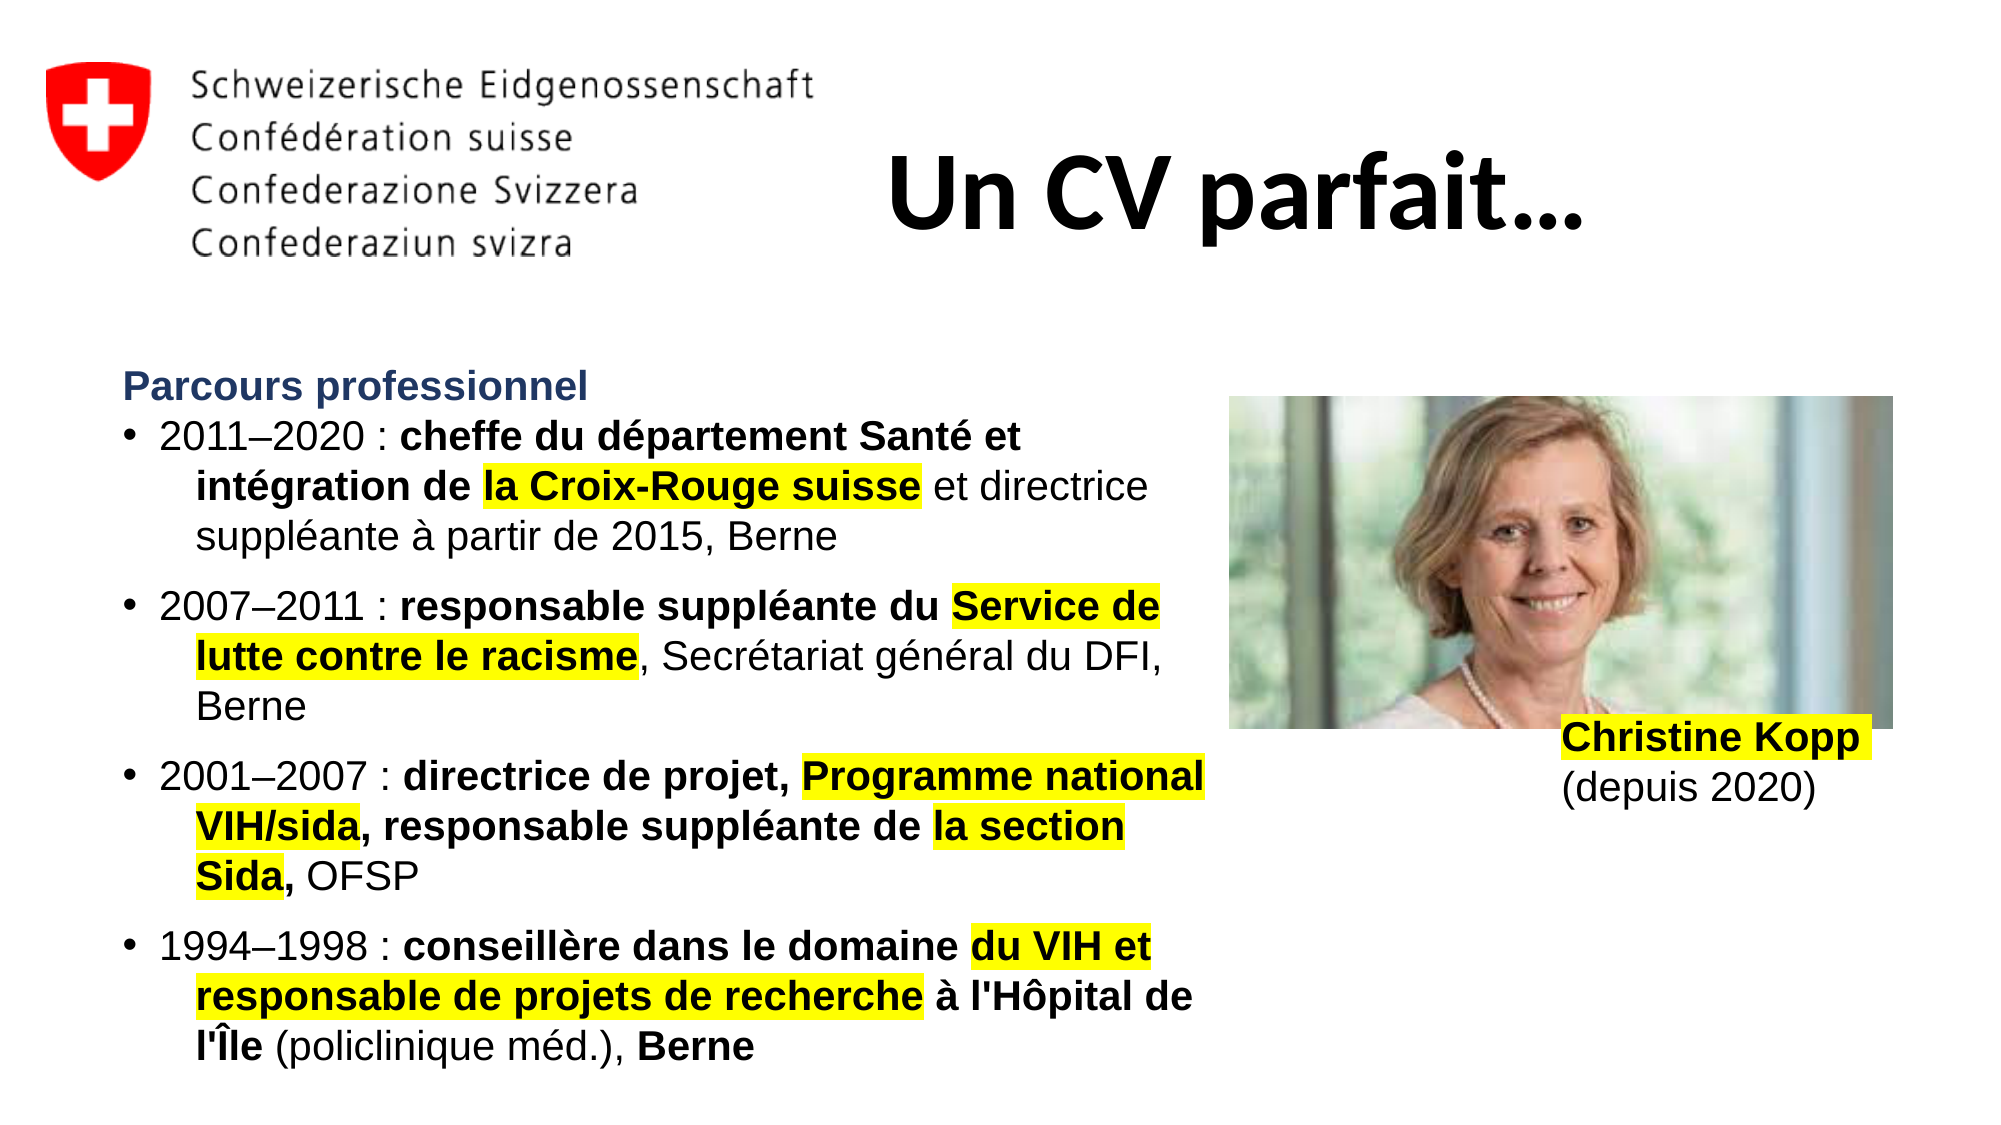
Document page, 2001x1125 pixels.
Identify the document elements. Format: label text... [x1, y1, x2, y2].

picture [1229, 396, 1893, 729]
picture [46, 63, 818, 257]
title Un CV parfait… [871, 84, 1784, 303]
text_box Christine Kopp (depuis 2020) [1546, 702, 2000, 819]
text_box Parcours professionnel 2011–2020 : cheffe du département Santé et intégration de la Croix-Rouge suisse et directrice suppléante à partir de 2015, Berne 2007–2011 : responsable suppléante du Service de lutte contre le racisme, Secrétariat général du DFI, Berne 2001–2007 : directrice de projet, Programme national VIH/sida, responsable suppléante de la section Sida, OFSP 1994–1998 : conseillère dans le domaine du VIH et responsable de projets de recherche à l'Hôpital de l'Île (policlinique méd.), Berne [107, 348, 1229, 1084]
